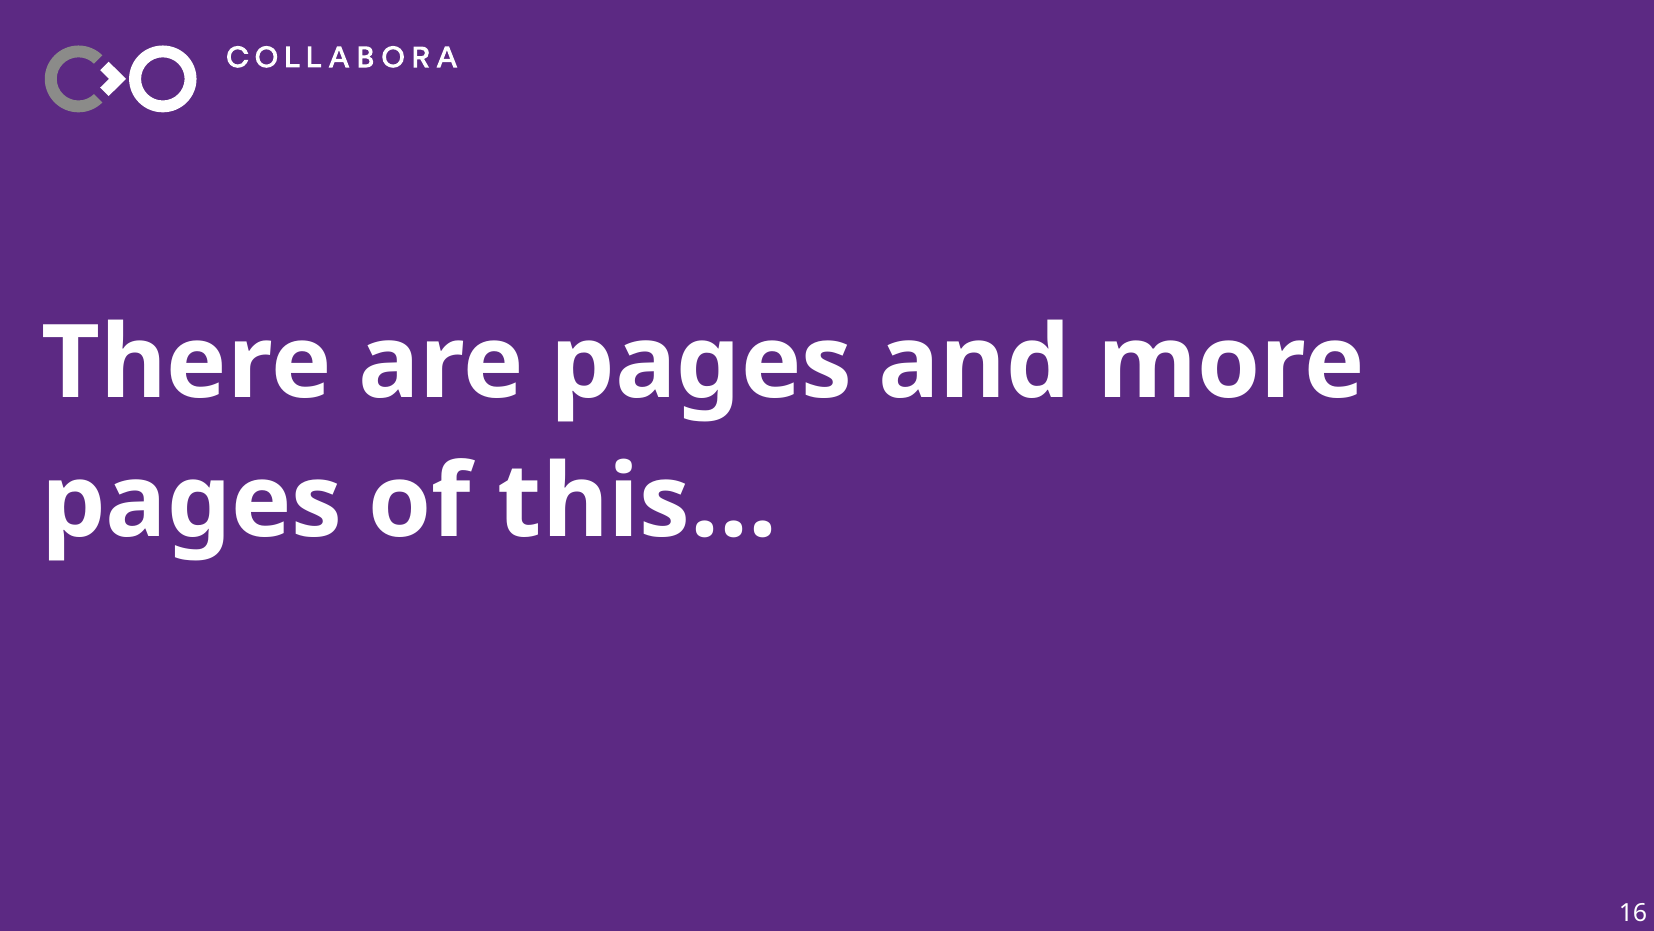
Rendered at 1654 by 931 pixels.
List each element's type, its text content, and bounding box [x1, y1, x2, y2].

title There are pages and more pages of this... [41, 308, 1530, 547]
